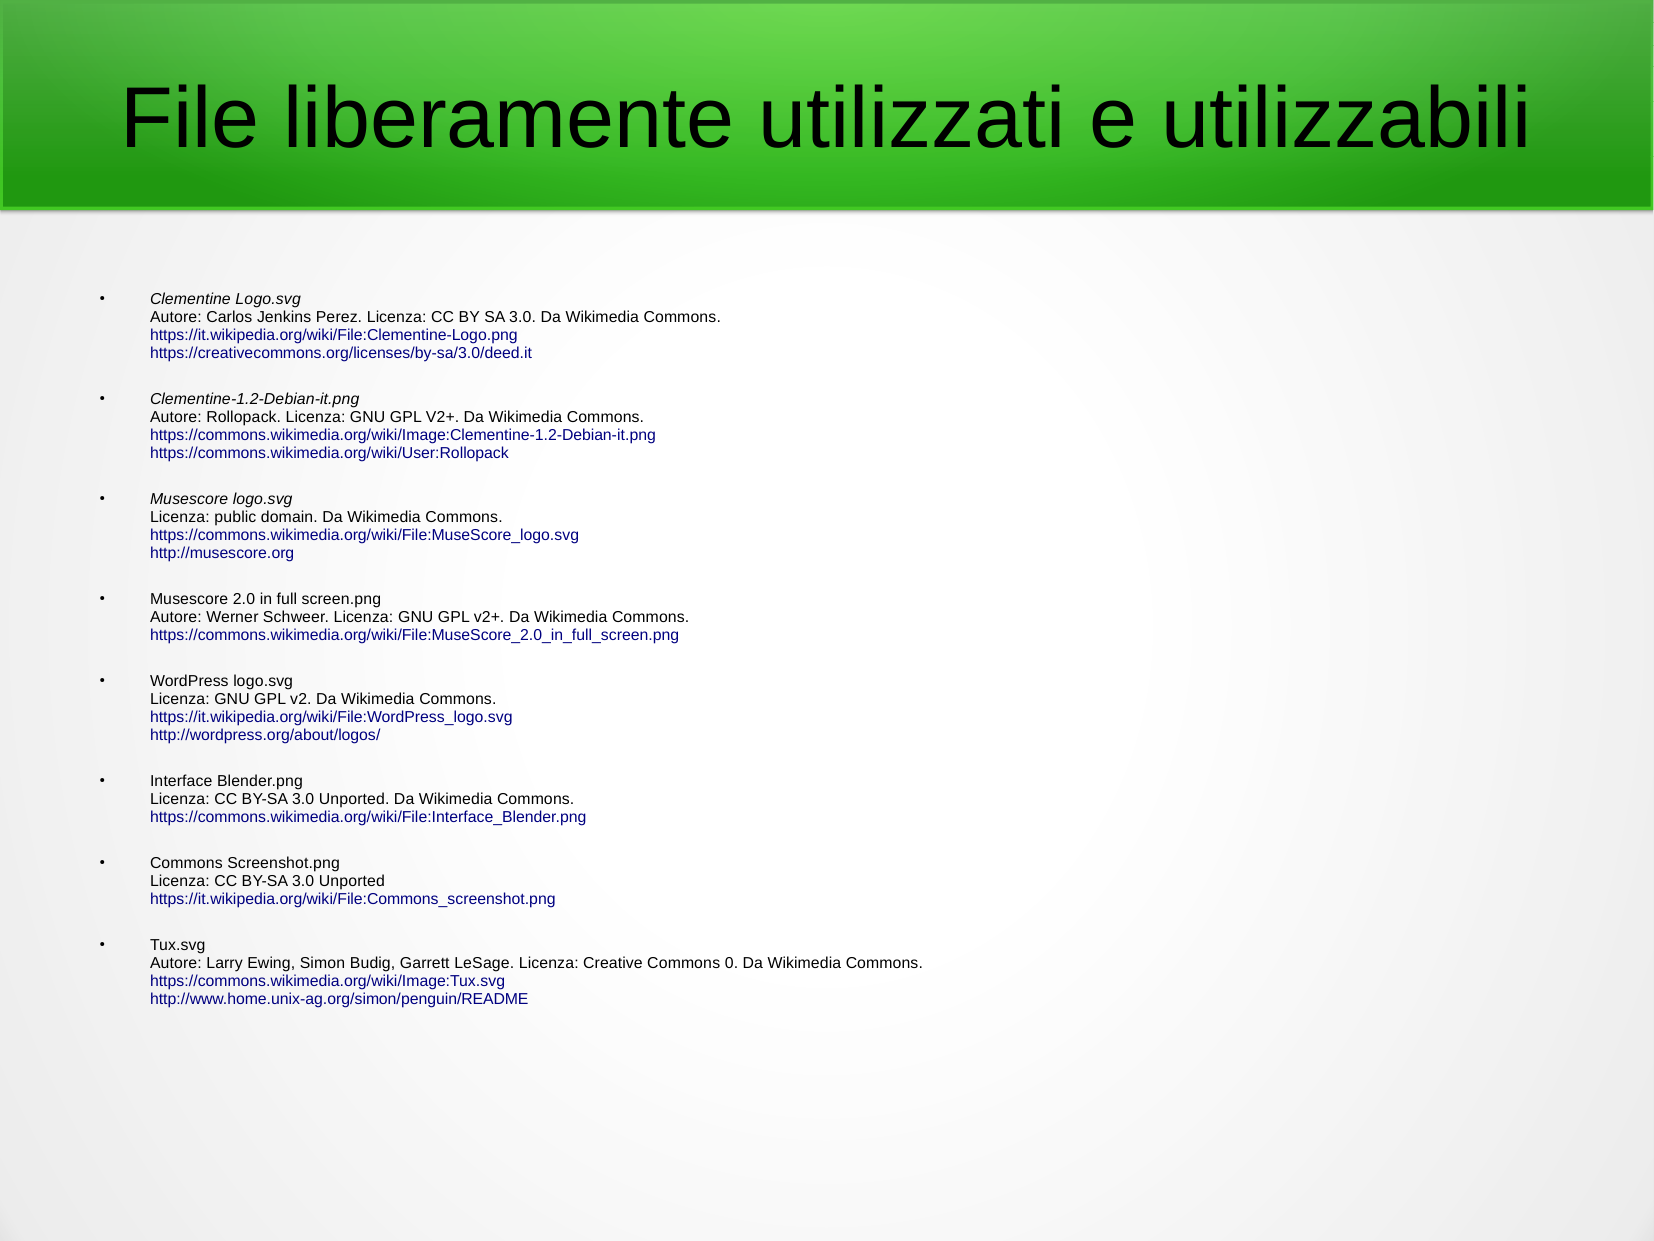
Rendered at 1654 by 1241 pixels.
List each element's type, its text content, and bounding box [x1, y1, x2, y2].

title File liberamente utilizzati e utilizzabili [82, 47, 1571, 189]
list Clementine Logo.svg Autore: Carlos Jenkins Perez. Licenza: CC BY SA 3.0. Da Wikimedia Commons. https://it.wikipedia.org/wiki/File:Clementine-Logo.png https://creativecommons.org/licenses/by-sa/3.0/deed.it Clementine-1.2-Debian-it.png Autore: Rollopack. Licenza: GNU GPL V2+. Da Wikimedia Commons. https://commons.wikimedia.org/wiki/Image:Clementine-1.2-Debian-it.png https://commons.wikimedia.org/wiki/User:Rollopack Musescore logo.svg Licenza: public domain. Da Wikimedia Commons. https://commons.wikimedia.org/wiki/File:MuseScore_logo.svg http://musescore.org Musescore 2.0 in full screen.png Autore: Werner Schweer. Licenza: GNU GPL v2+. Da Wikimedia Commons. https://commons.wikimedia.org/wiki/File:MuseScore_2.0_in_full_screen.png WordPress logo.svg Licenza: GNU GPL v2. Da Wikimedia Commons. https://it.wikipedia.org/wiki/File:WordPress_logo.svg http://wordpress.org/about/logos/ Interface Blender.png Licenza: CC BY-SA 3.0 Unported. Da Wikimedia Commons. https://commons.wikimedia.org/wiki/File:Interface_Blender.png Commons Screenshot.png Licenza: CC BY-SA 3.0 Unported https://it.wikipedia.org/wiki/File:Commons_screenshot.png Tux.svg Autore: Larry Ewing, Simon Budig, Garrett LeSage. Licenza: Creative Commons 0. Da Wikimedia Commons. https://commons.wikimedia.org/wiki/Image:Tux.svg http://www.home.unix-ag.org/simon/penguin/README [82, 290, 1571, 1010]
